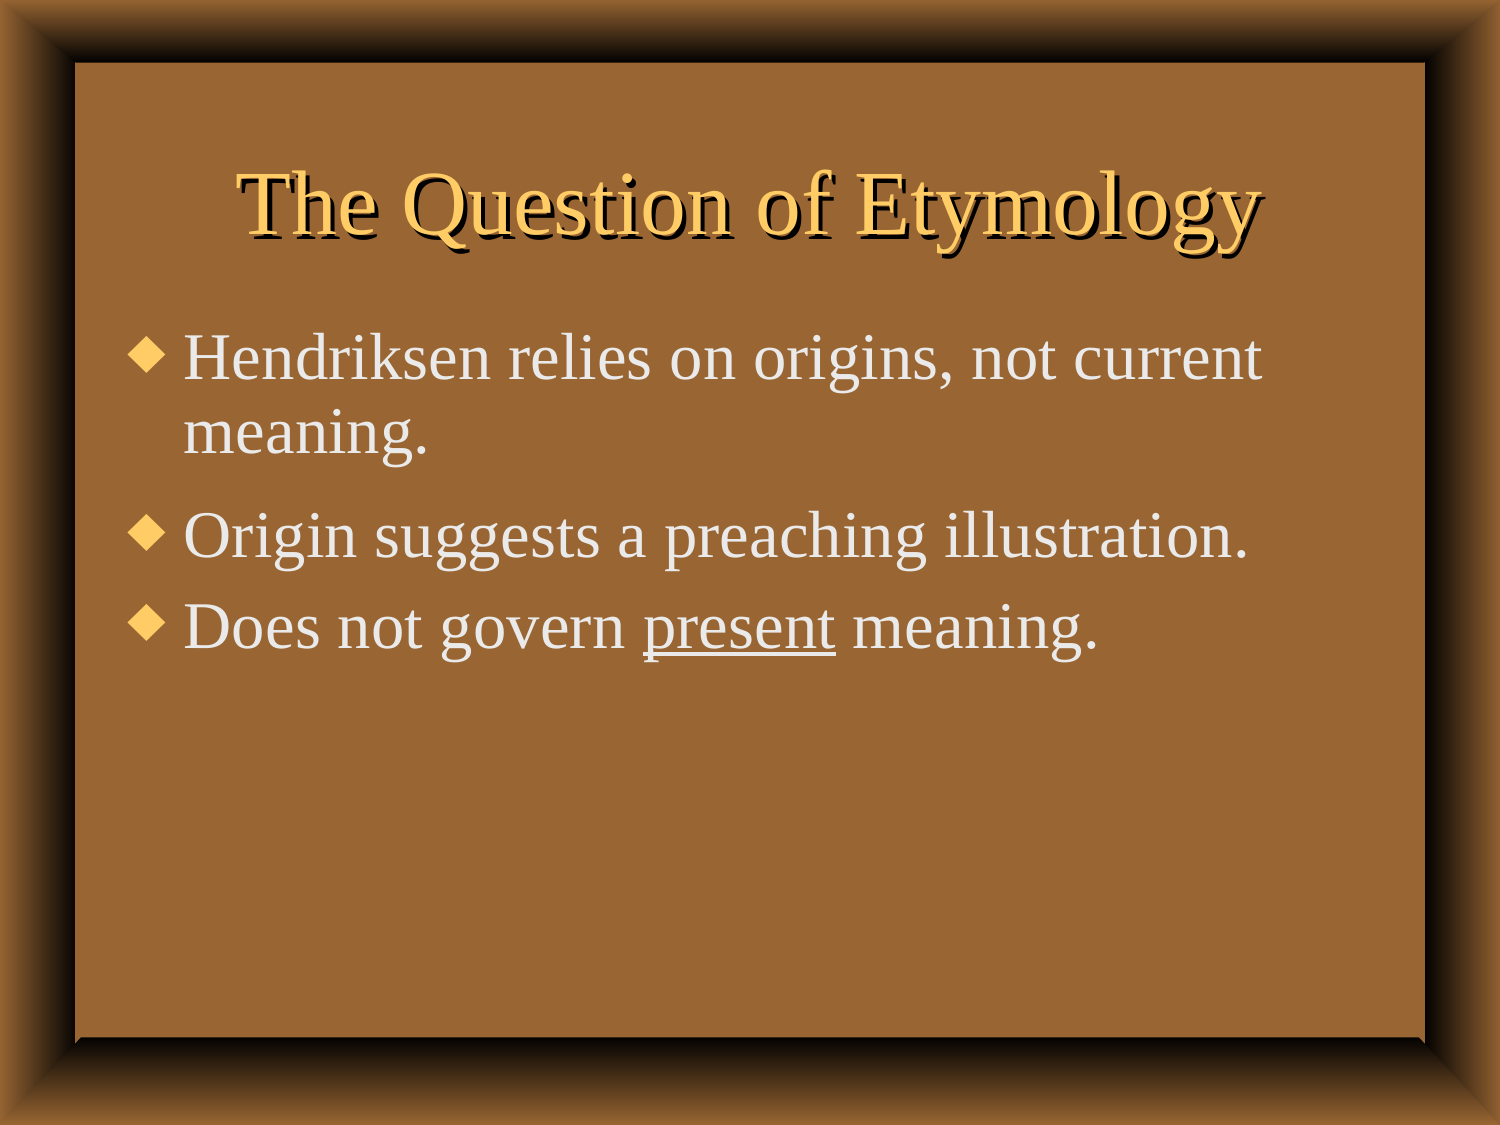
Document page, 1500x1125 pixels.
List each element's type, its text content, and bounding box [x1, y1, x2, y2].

title The Question of Etymology [112, 74, 1388, 263]
list Hendriksen relies on origins, not current meaning. Origin suggests a preaching illustration. Does not govern present meaning. [112, 312, 1388, 988]
